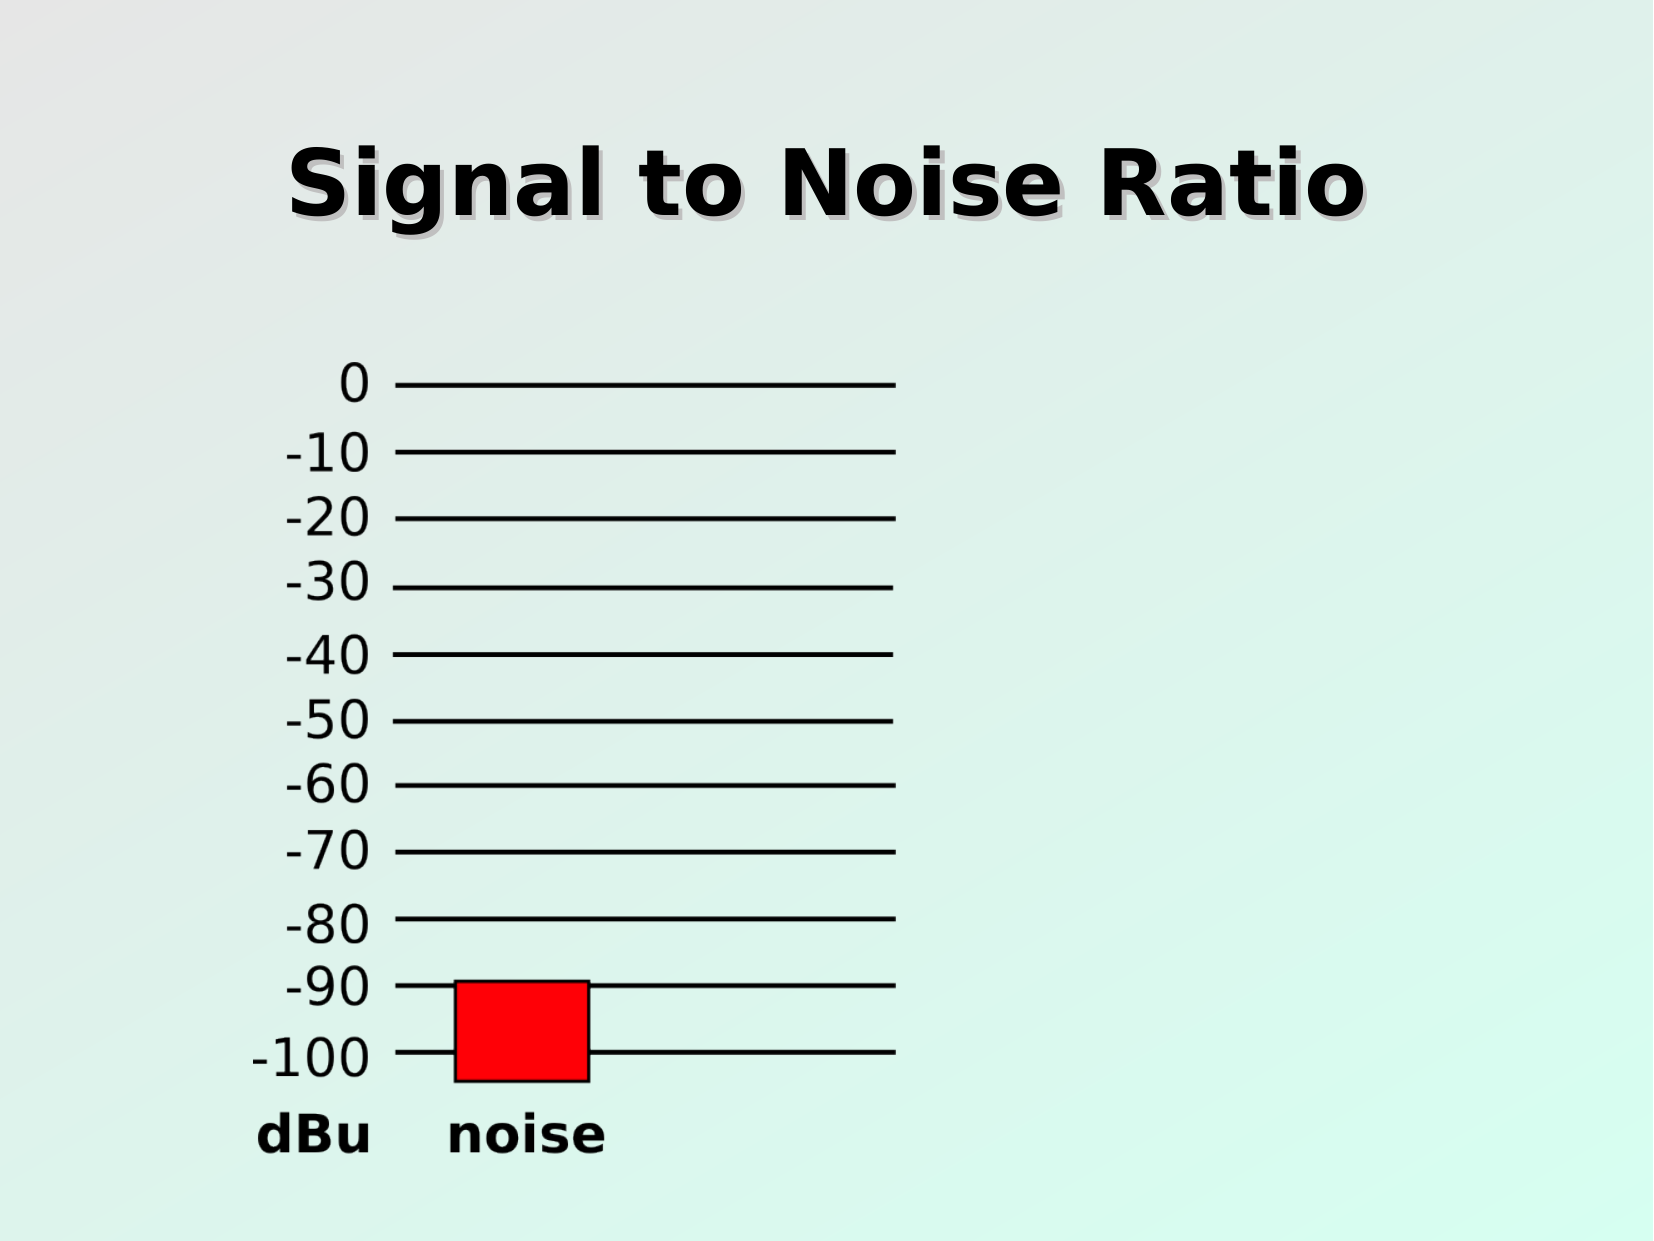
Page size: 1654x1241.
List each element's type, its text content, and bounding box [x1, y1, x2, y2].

title Signal to Noise Ratio [121, 120, 1533, 248]
picture [253, 362, 1393, 1164]
